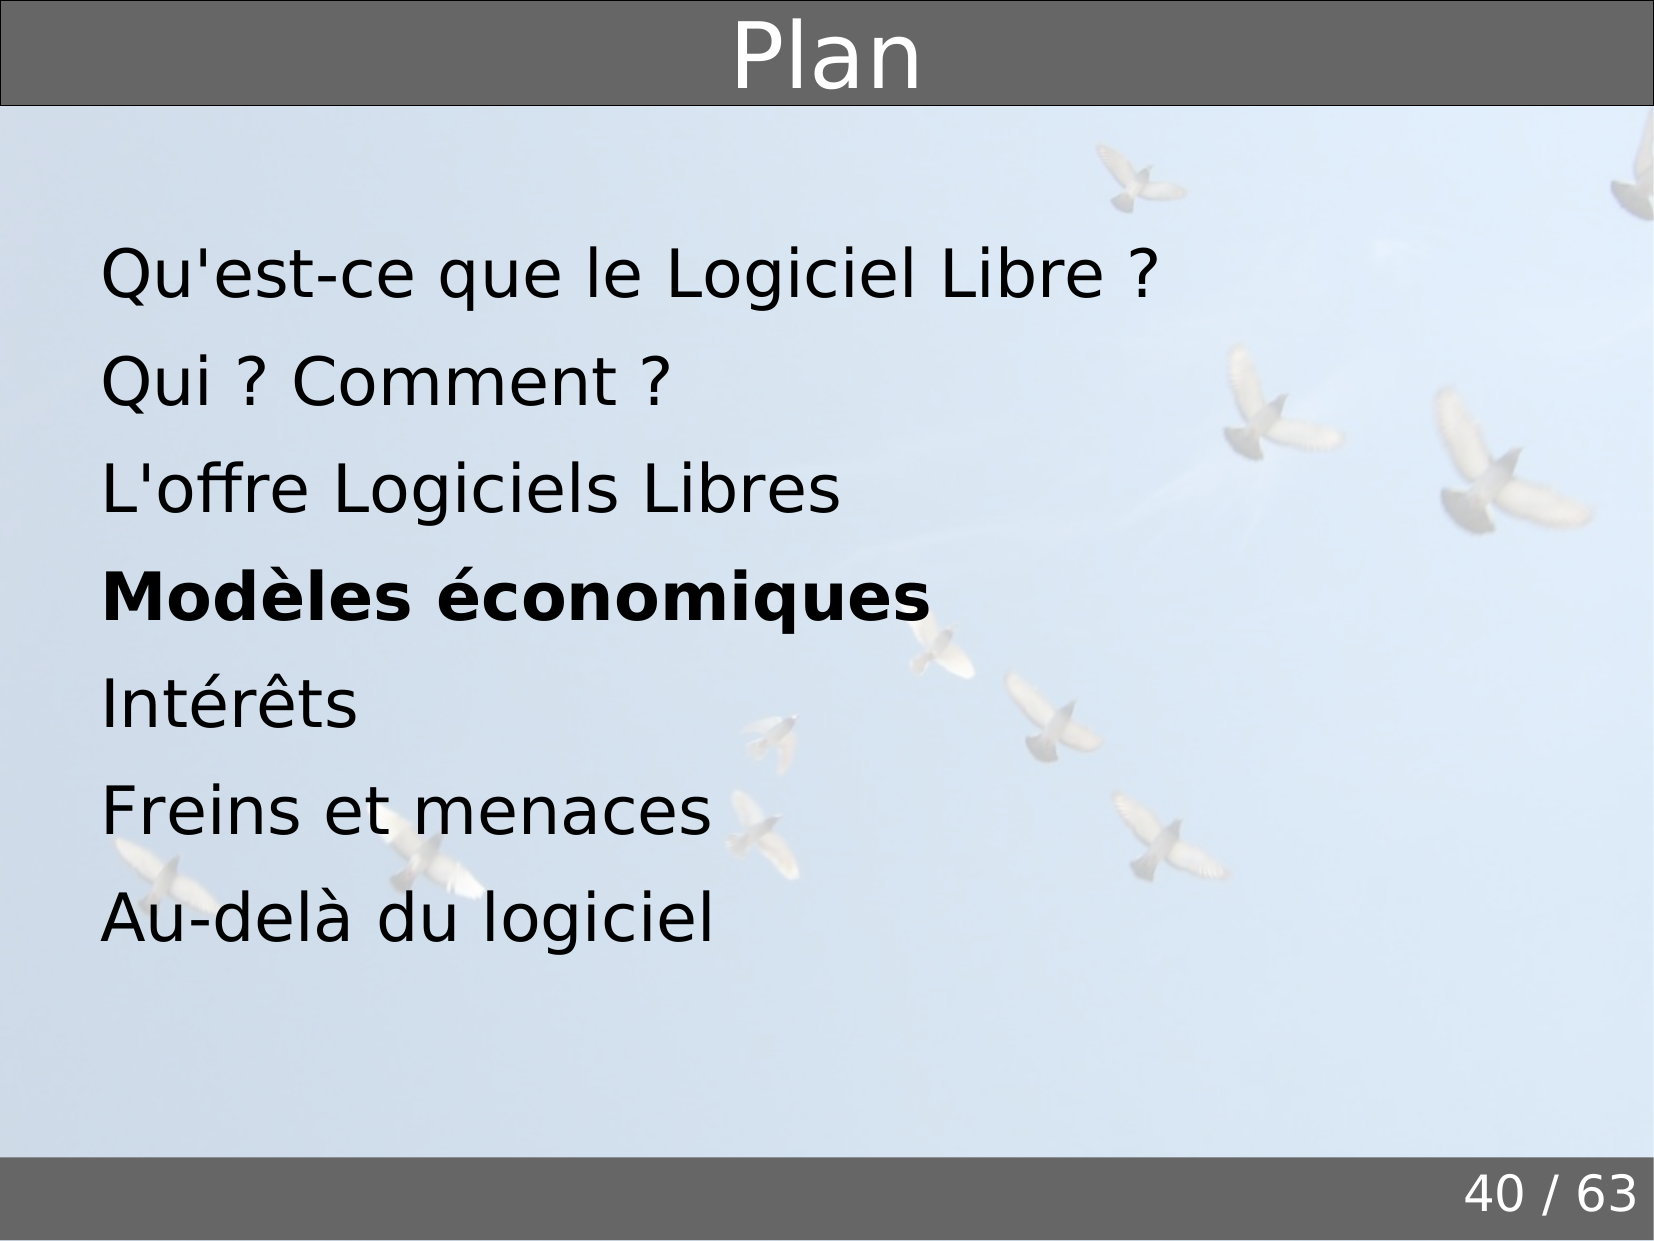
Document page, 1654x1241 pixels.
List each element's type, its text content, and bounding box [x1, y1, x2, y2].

title Plan [0, 2, 1654, 110]
list Qu'est-ce que le Logiciel Libre ? Qui ? Comment ? L'offre Logiciels Libres Modèles économiques Intérêts Freins et menaces Au-delà du logiciel [82, 235, 1571, 1040]
